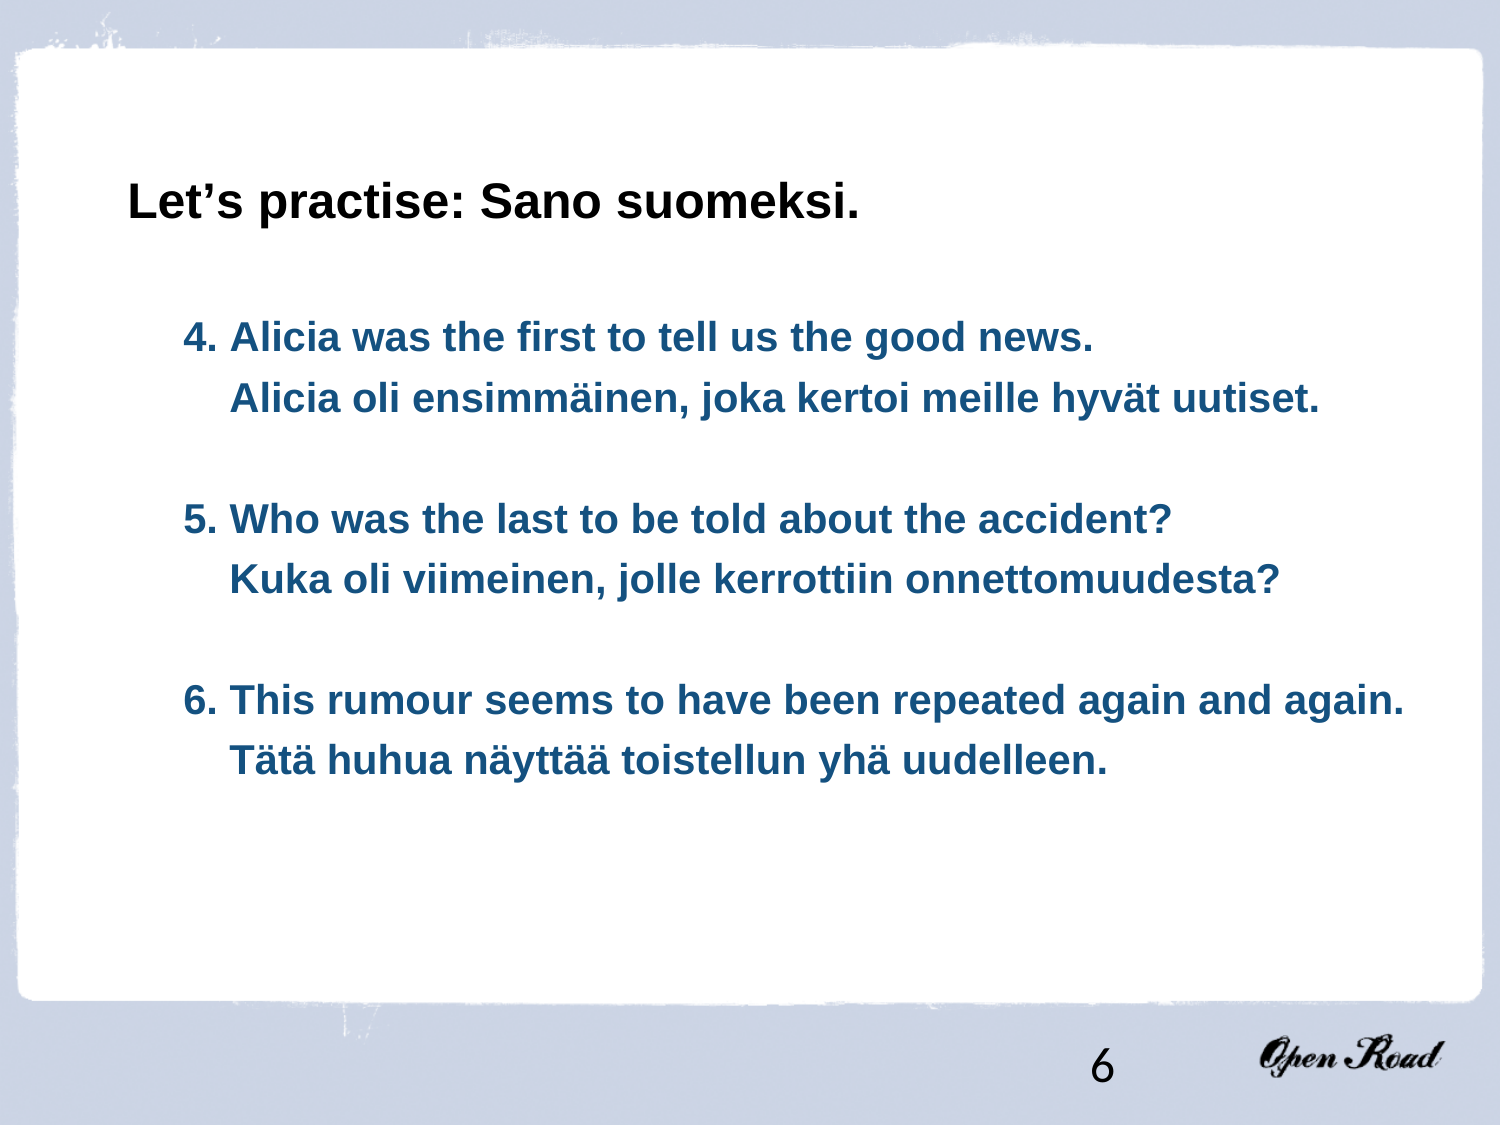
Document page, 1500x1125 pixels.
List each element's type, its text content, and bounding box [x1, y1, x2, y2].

list 4. Alicia was the first to tell us the good news. Alicia oli ensimmäinen, joka kertoi meille hyvät uutiset. 5. Who was the last to be told about the accident? Kuka oli viimeinen, jolle kerrottiin onnettomuudesta? 6. This rumour seems to have been repeated again and again. Tätä huhua näyttää toistellun yhä uudelleen. [112, 302, 1436, 846]
title Let’s practise: Sano suomeksi. [112, 160, 1388, 281]
